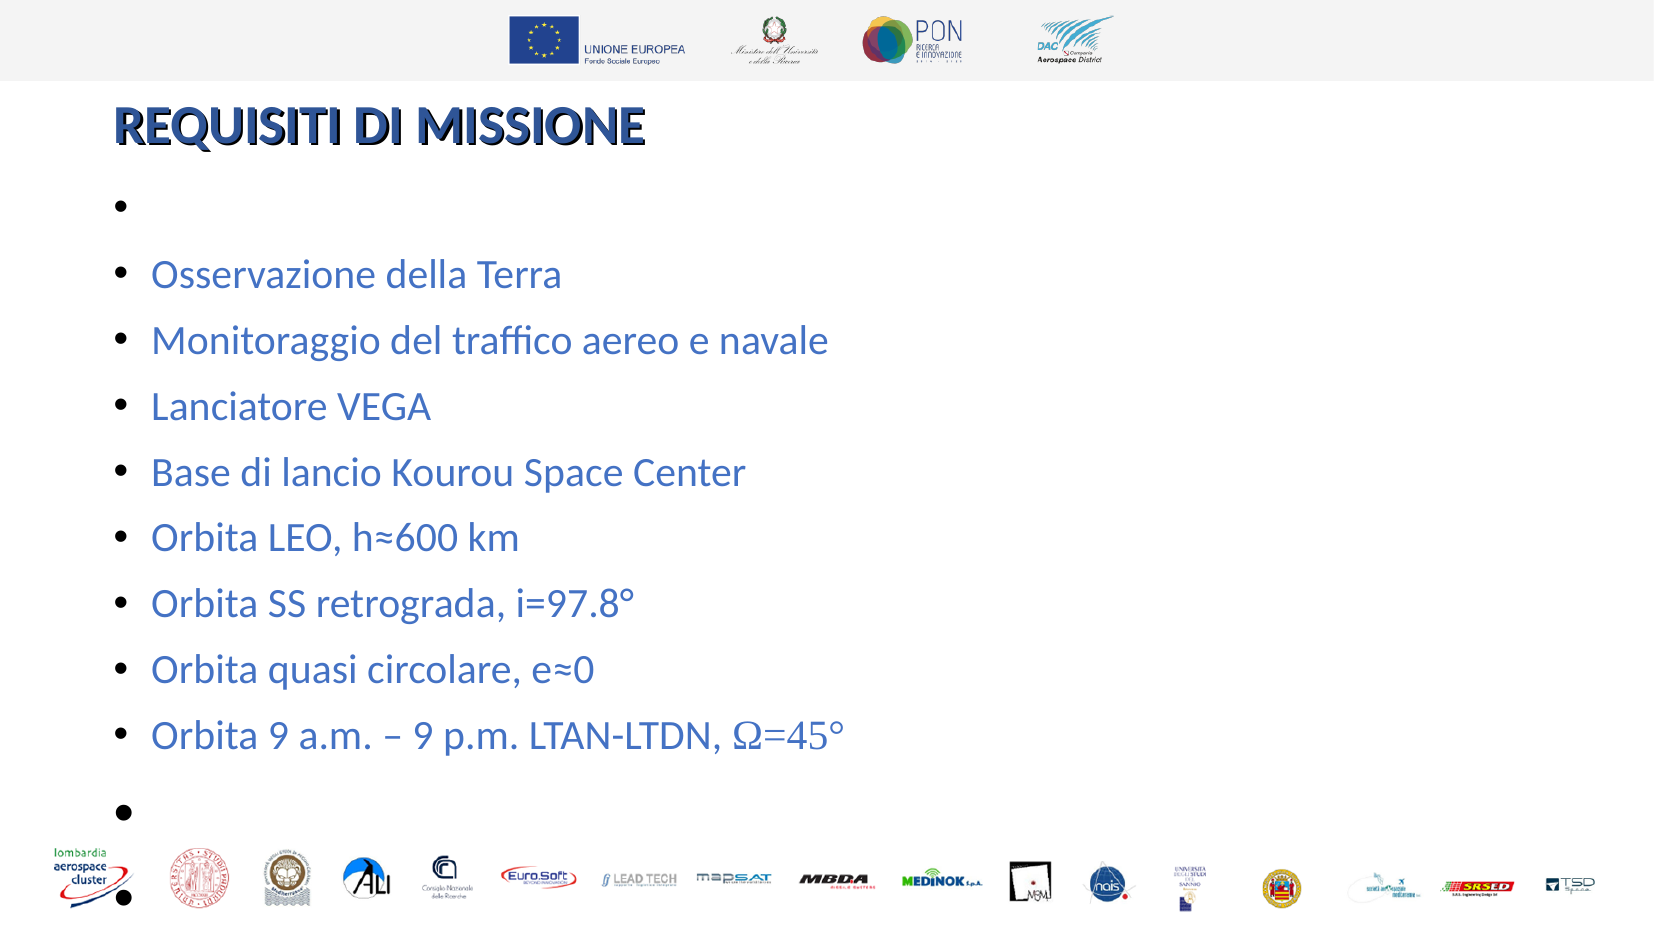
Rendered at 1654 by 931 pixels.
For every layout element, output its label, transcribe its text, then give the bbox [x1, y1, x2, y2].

text_box Osservazione della Terra Monitoraggio del traffico aereo e navale Lanciatore VEGA Base di lancio Kourou Space Center Orbita LEO, h≈600 km Orbita SS retrograda, i=97.8° Orbita quasi circolare, e≈0 Orbita 9 a.m. – 9 p.m. LTAN-LTDN, Ω=45° [98, 173, 1654, 888]
picture [54, 848, 1595, 931]
text_box REQUISITI DI MISSIONE [98, 80, 1654, 163]
picture [0, 0, 1654, 81]
